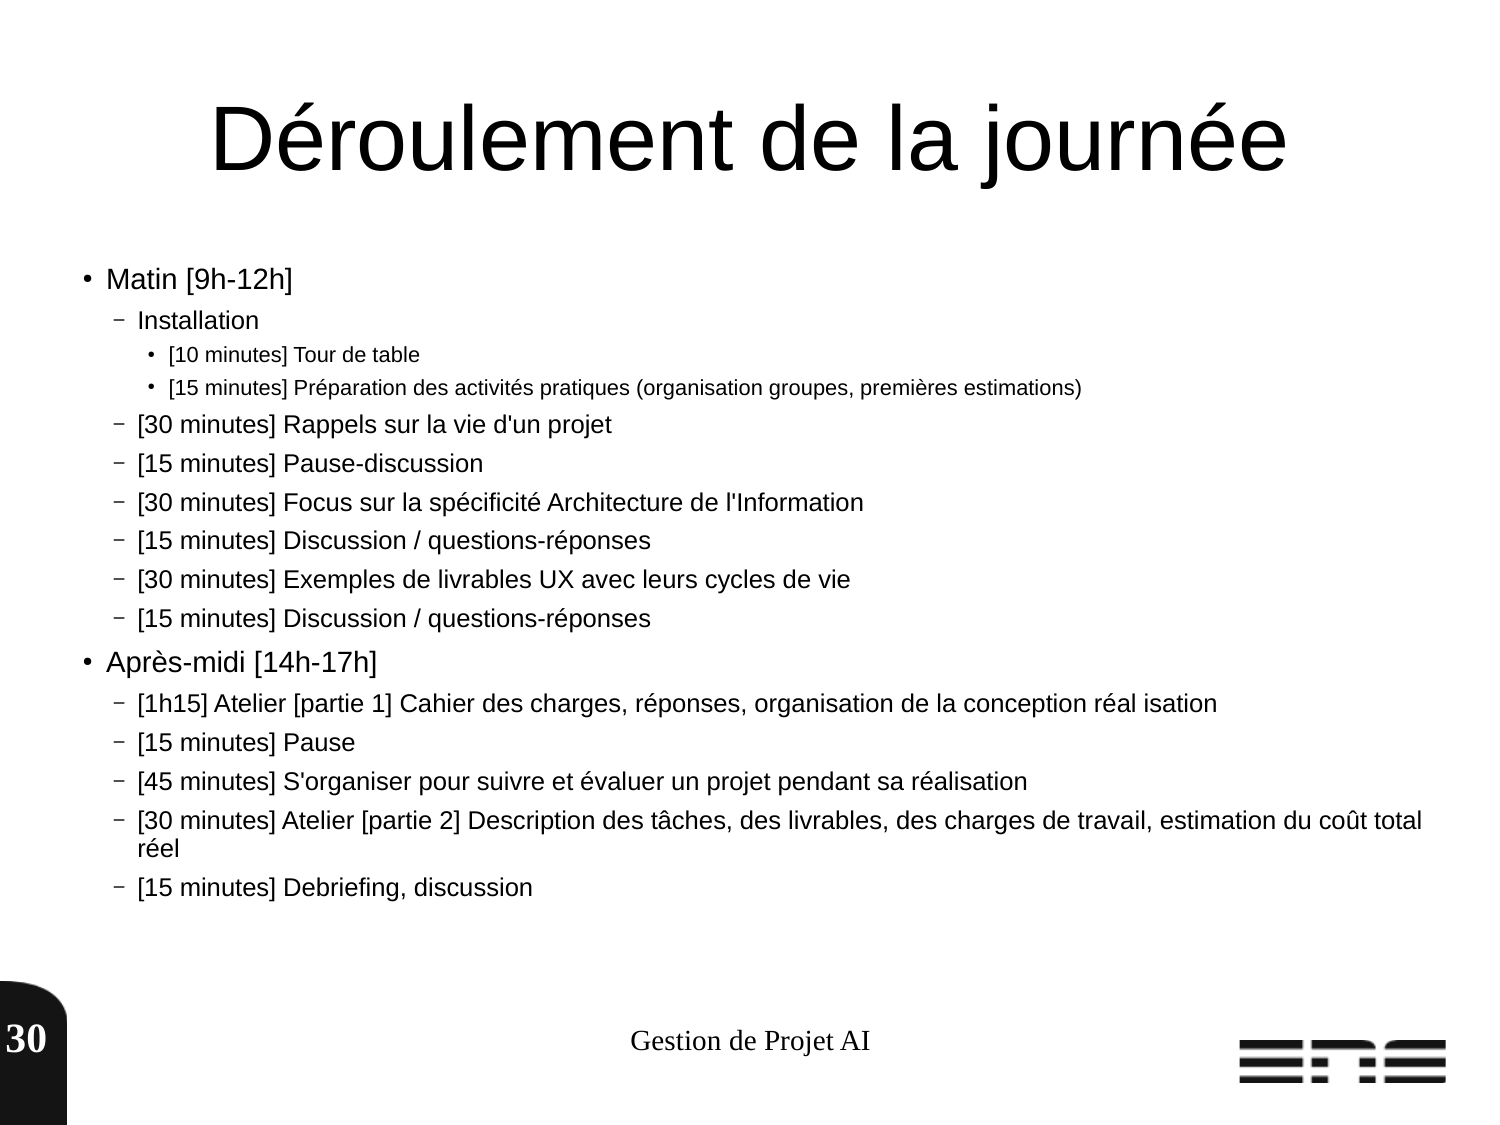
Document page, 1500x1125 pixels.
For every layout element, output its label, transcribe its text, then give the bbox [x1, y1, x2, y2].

title Déroulement de la journée [75, 44, 1425, 233]
list Matin [9h-12h] Installation [10 minutes] Tour de table [15 minutes] Préparation des activités pratiques (organisation groupes, premières estimations) [30 minutes] Rappels sur la vie d'un projet [15 minutes] Pause-discussion [30 minutes] Focus sur la spécificité Architecture de l'Information [15 minutes] Discussion / questions-réponses [30 minutes] Exemples de livrables UX avec leurs cycles de vie [15 minutes] Discussion / questions-réponses Après-midi [14h-17h] [1h15] Atelier [partie 1] Cahier des charges, réponses, organisation de la conception réal isation [15 minutes] Pause [45 minutes] S'organiser pour suivre et évaluer un projet pendant sa réalisation [30 minutes] Atelier [partie 2] Description des tâches, des livrables, des charges de travail, estimation du coût total réel [15 minutes] Debriefing, discussion [75, 263, 1425, 916]
